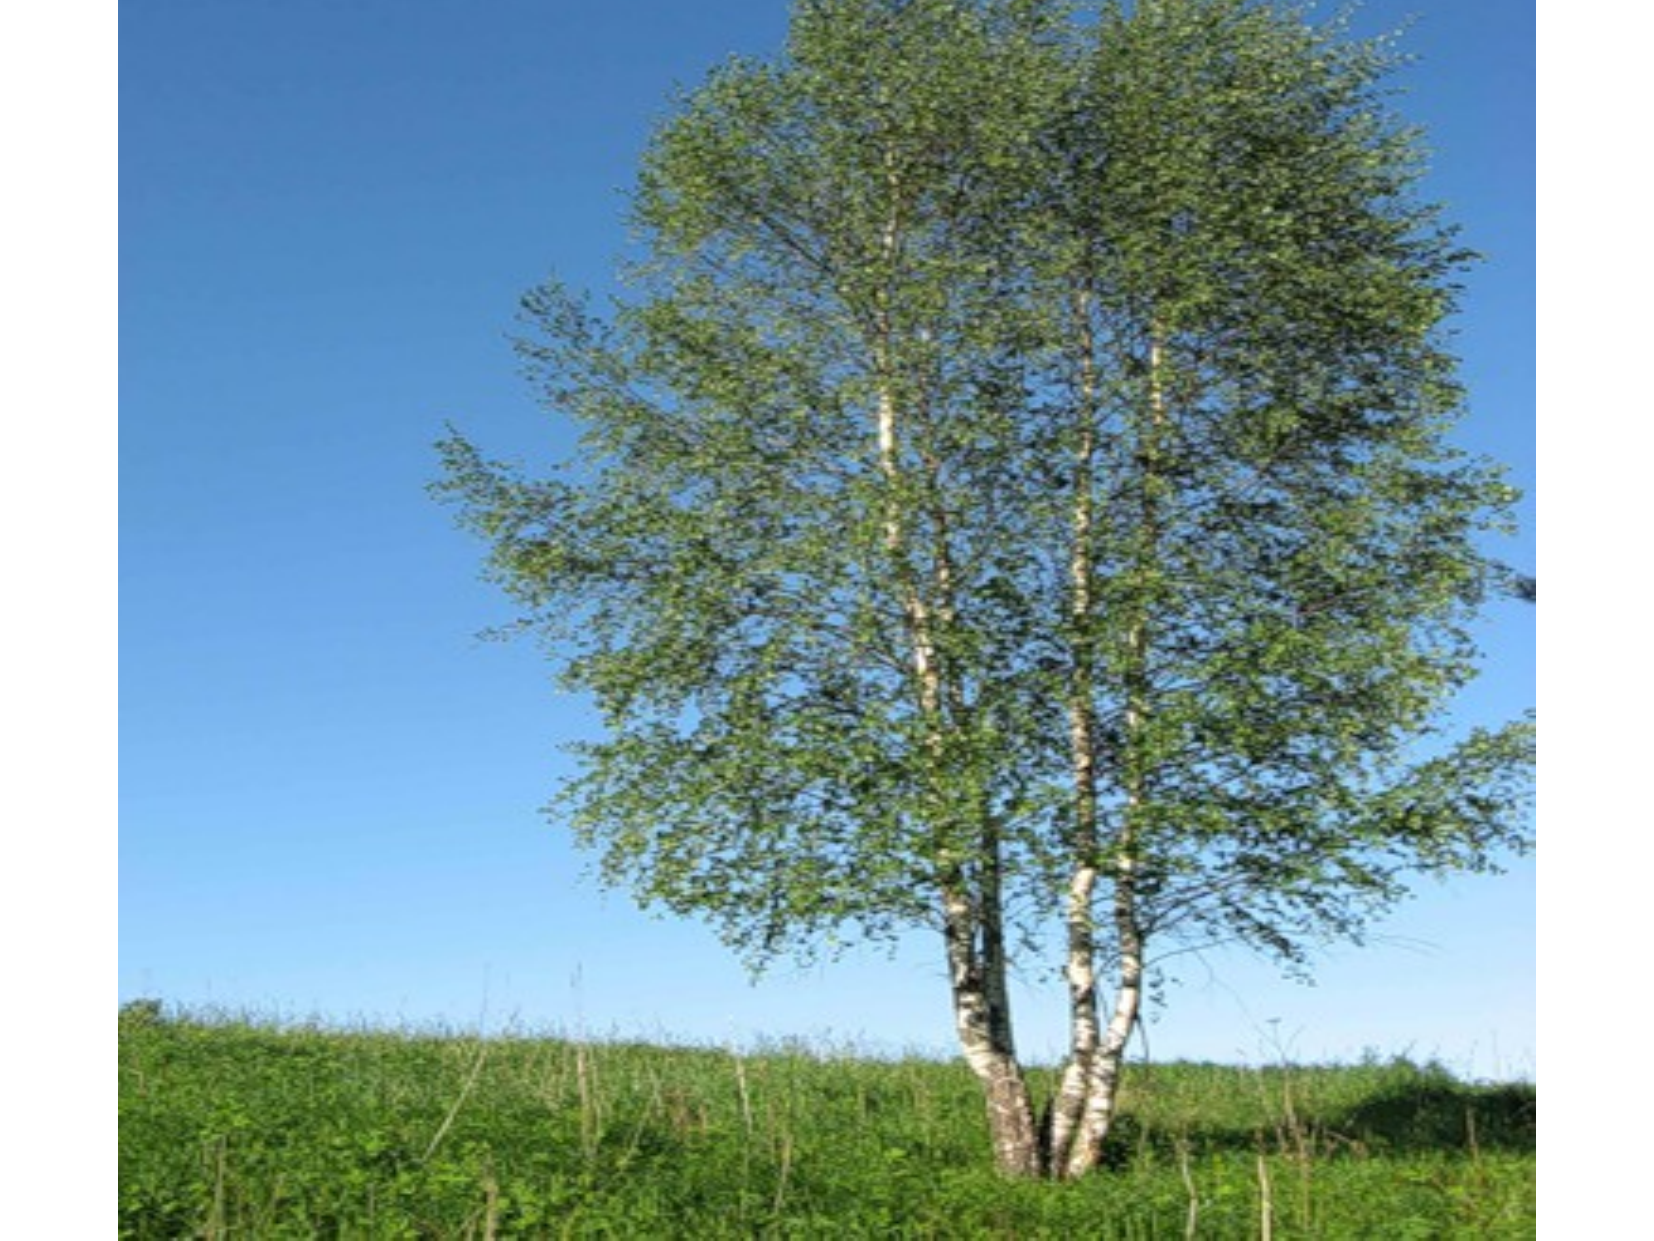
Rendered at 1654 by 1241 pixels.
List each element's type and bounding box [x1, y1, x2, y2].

picture [118, 0, 1536, 1241]
